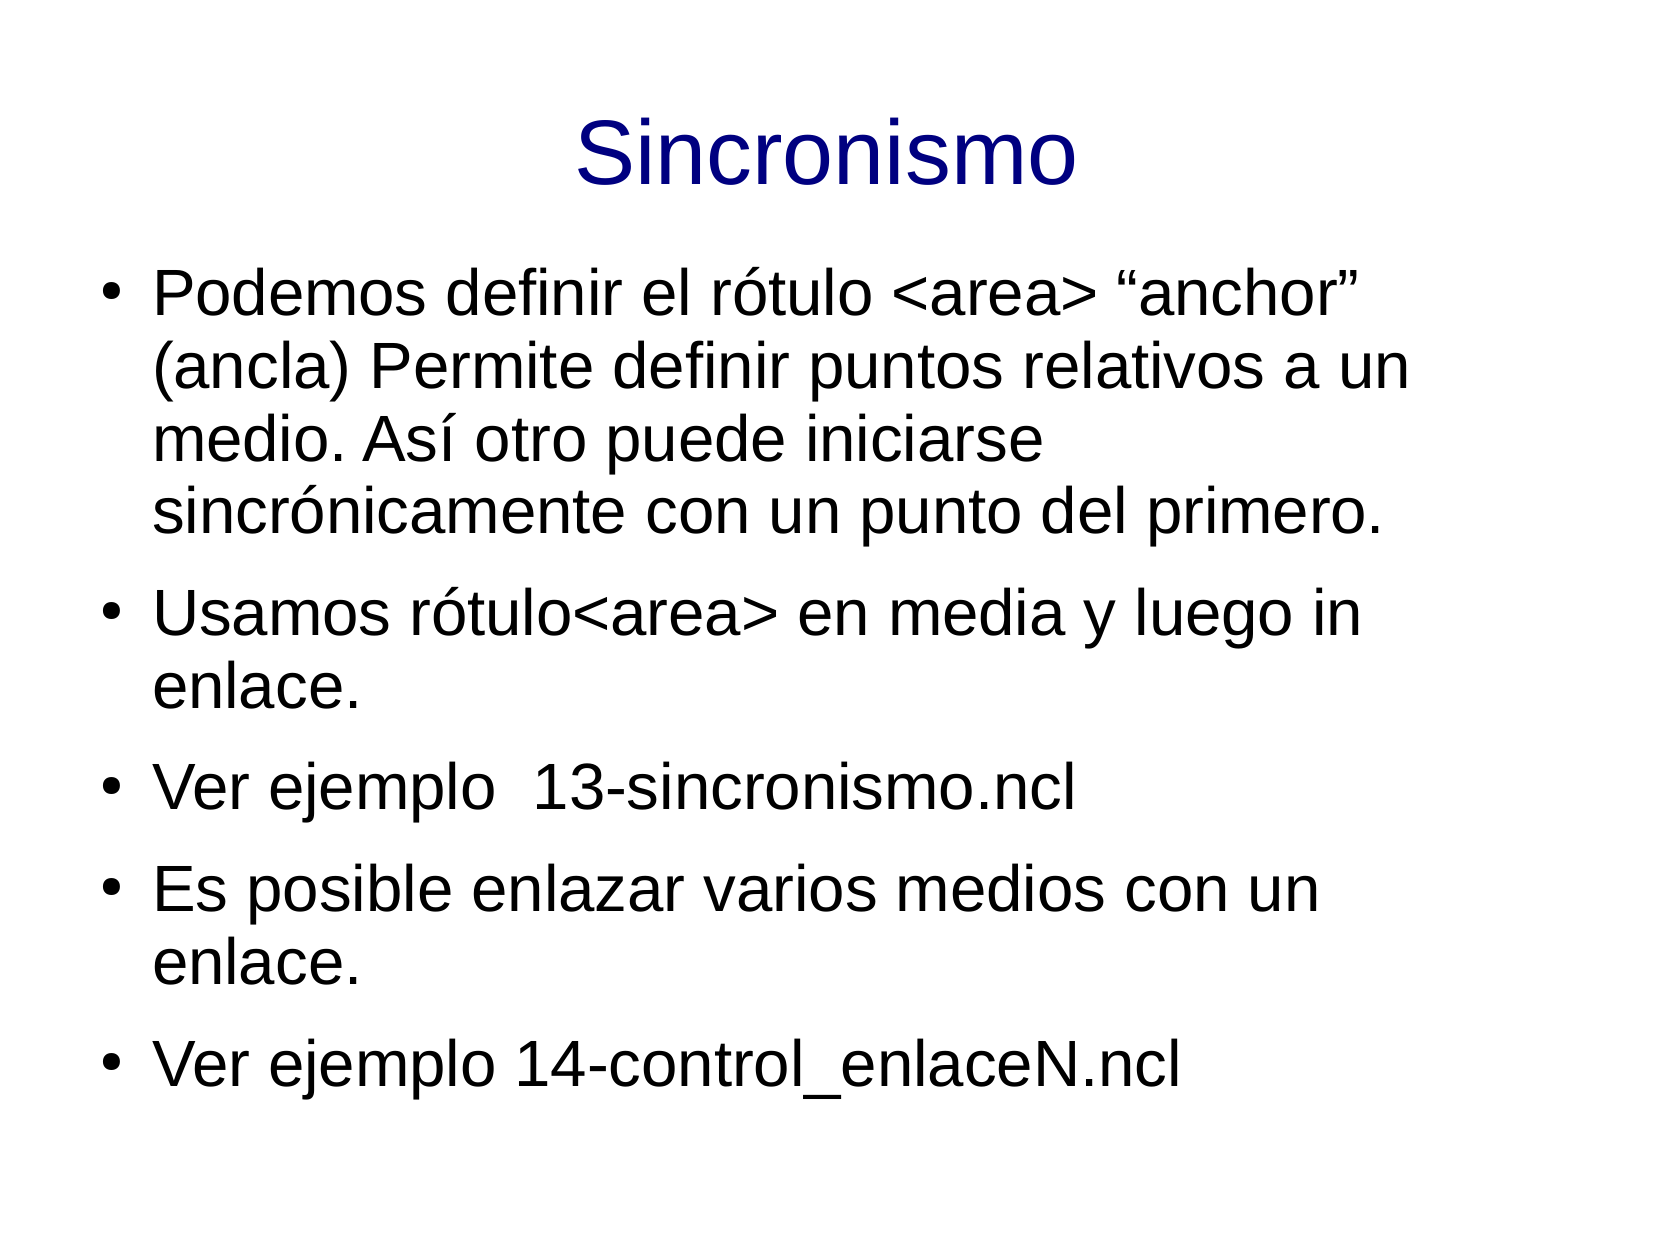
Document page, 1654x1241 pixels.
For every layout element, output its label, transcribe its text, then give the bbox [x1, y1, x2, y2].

title Sincronismo [82, 49, 1571, 257]
list Podemos definir el rótulo <area> “anchor” (ancla) Permite definir puntos relativos a un medio. Así otro puede iniciarse sincrónicamente con un punto del primero. Usamos rótulo<area> en media y luego in enlace. Ver ejemplo 13-sincronismo.ncl Es posible enlazar varios medios con un enlace. Ver ejemplo 14-control_enlaceN.ncl [82, 256, 1538, 1105]
